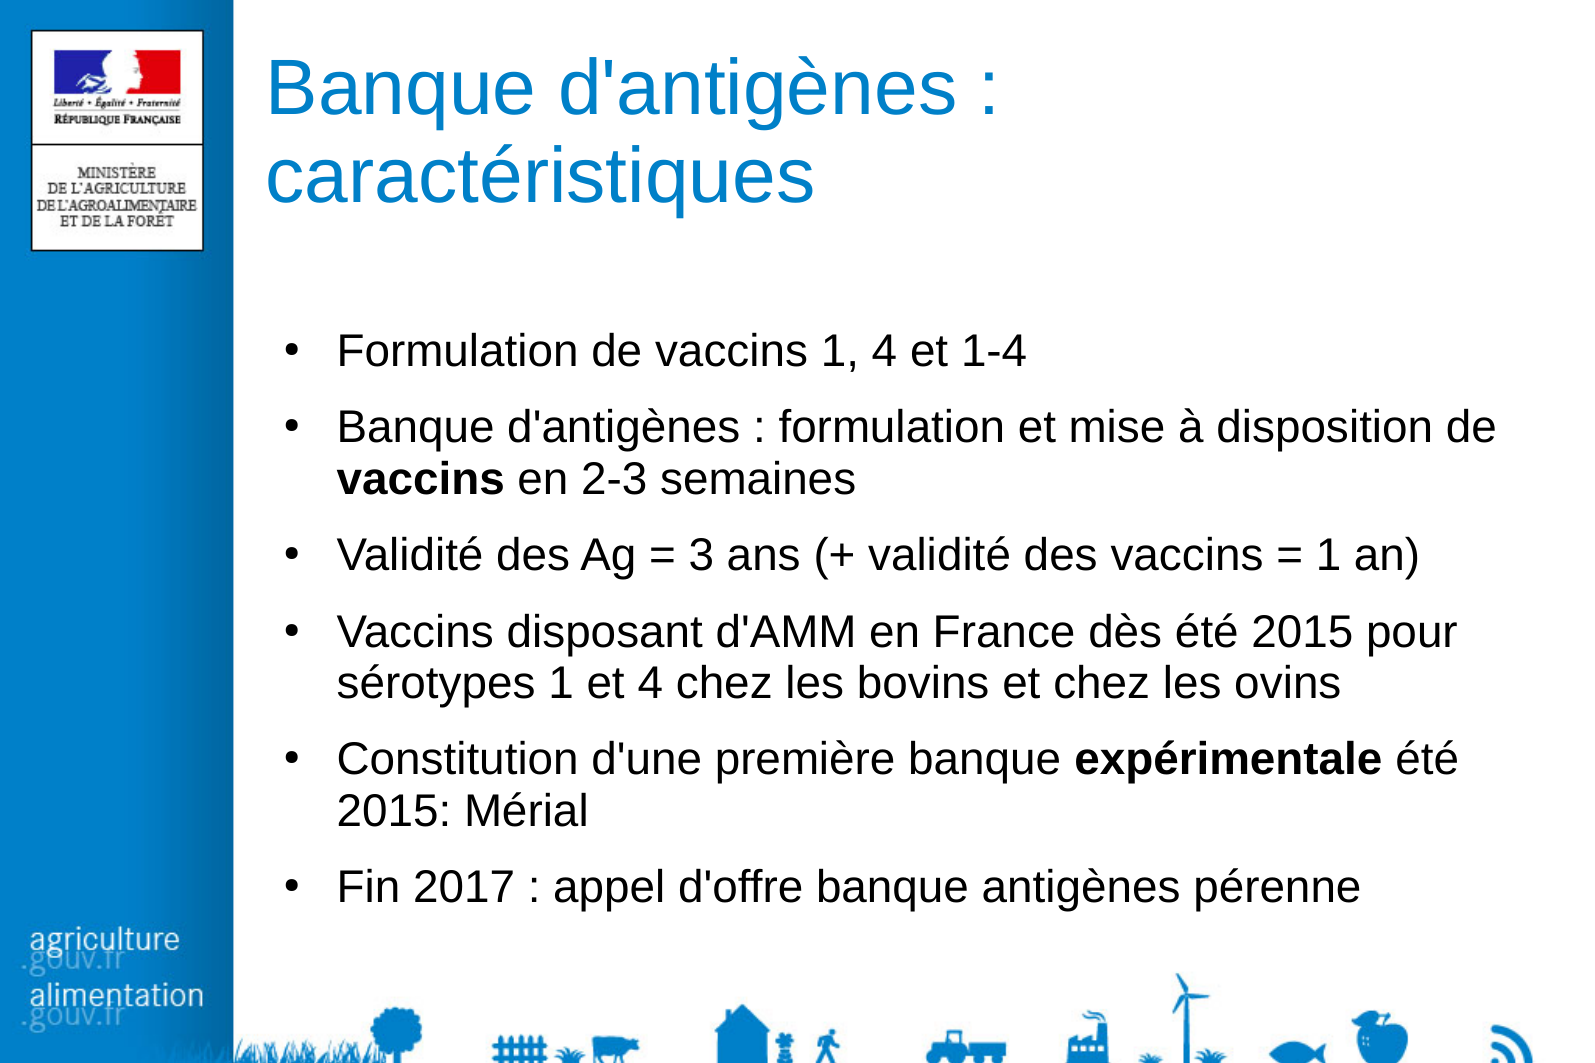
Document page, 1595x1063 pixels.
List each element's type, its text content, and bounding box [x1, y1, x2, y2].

picture [0, 0, 1595, 1063]
title Banque d'antigènes : caractéristiques [265, 42, 1536, 220]
list Formulation de vaccins 1, 4 et 1-4 Banque d'antigènes : formulation et mise à disposition de vaccins en 2-3 semaines Validité des Ag = 3 ans (+ validité des vaccins = 1 an) Vaccins disposant d'AMM en France dès été 2015 pour sérotypes 1 et 4 chez les bovins et chez les ovins Constitution d'une première banque expérimentale été 2015: Mérial Fin 2017 : appel d'offre banque antigènes pérenne [265, 324, 1536, 945]
